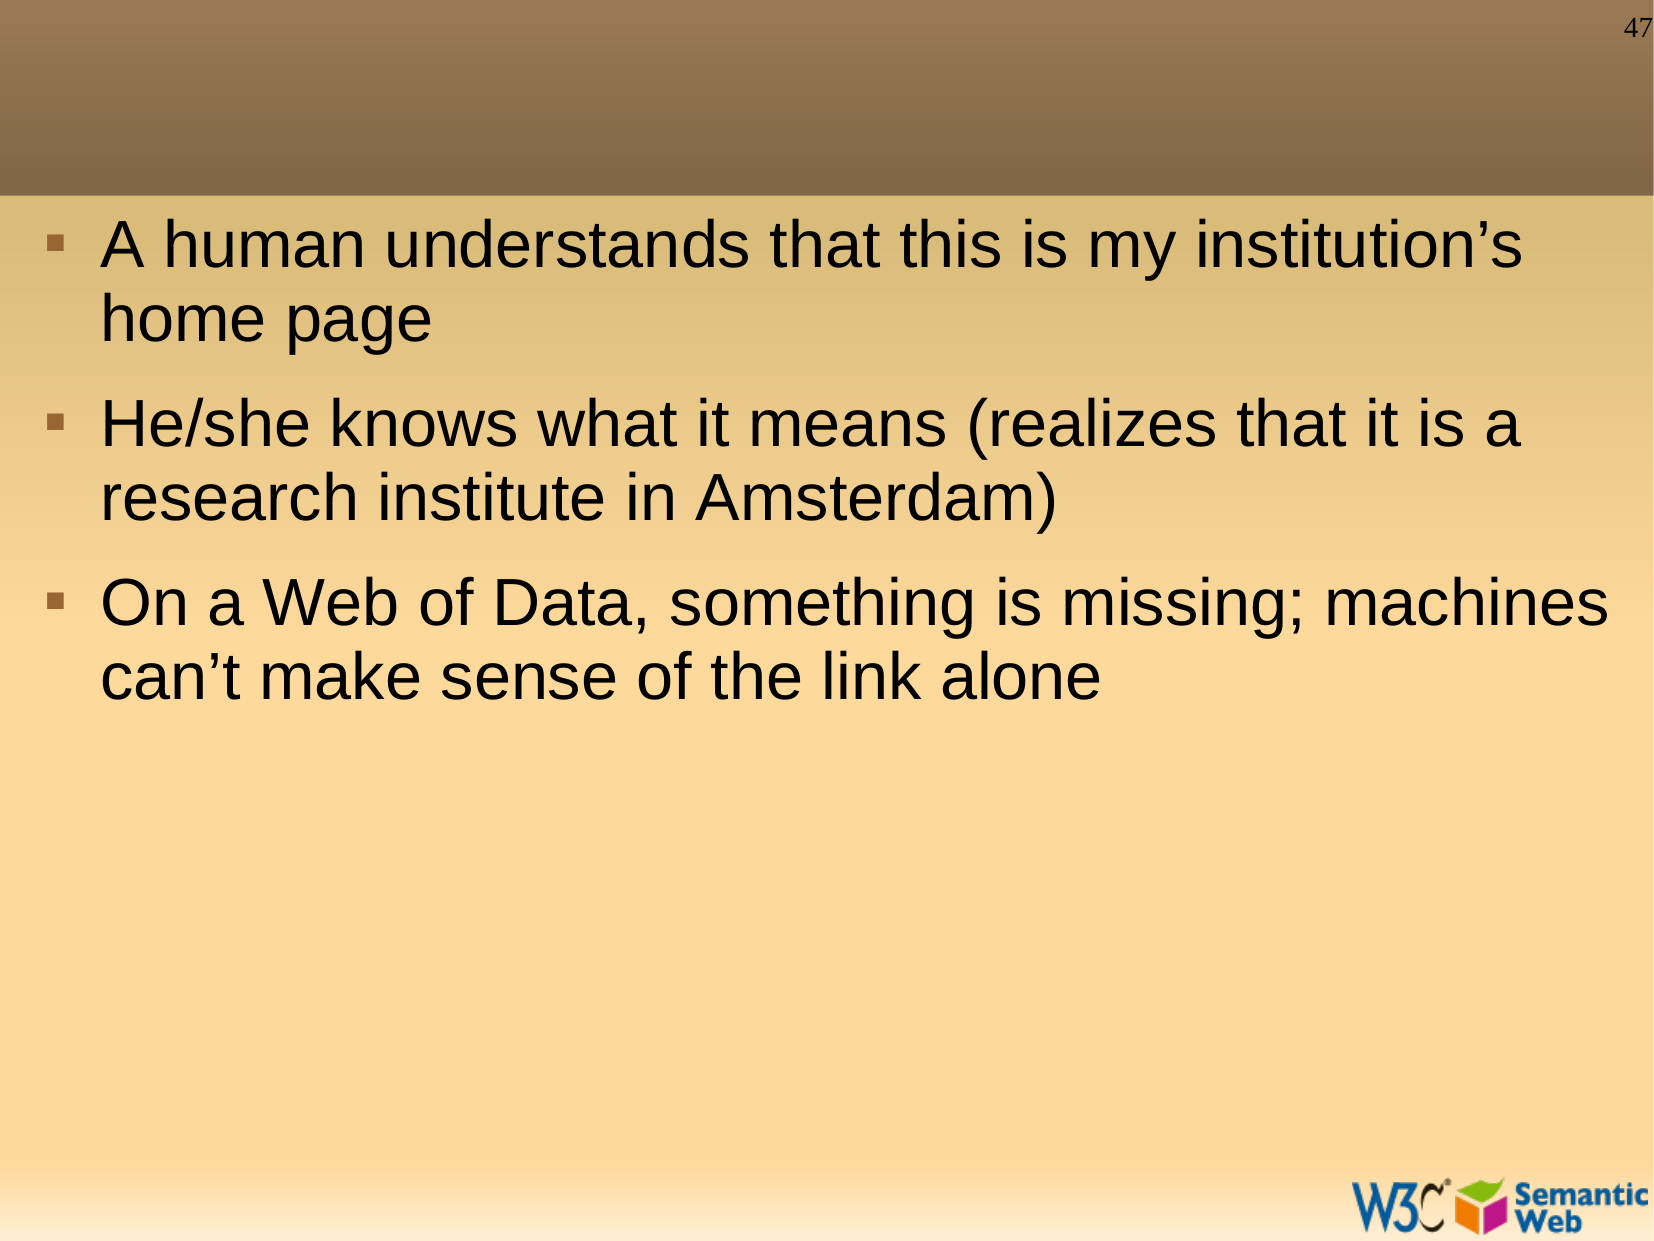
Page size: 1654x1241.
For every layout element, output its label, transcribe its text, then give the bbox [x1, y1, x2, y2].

picture [0, 0, 1654, 1241]
list A human understands that this is my institution’s home page He/she knows what it means (realizes that it is a research institute in Amsterdam) On a Web of Data, something is missing; machines can’t make sense of the link alone [29, 206, 1624, 1193]
